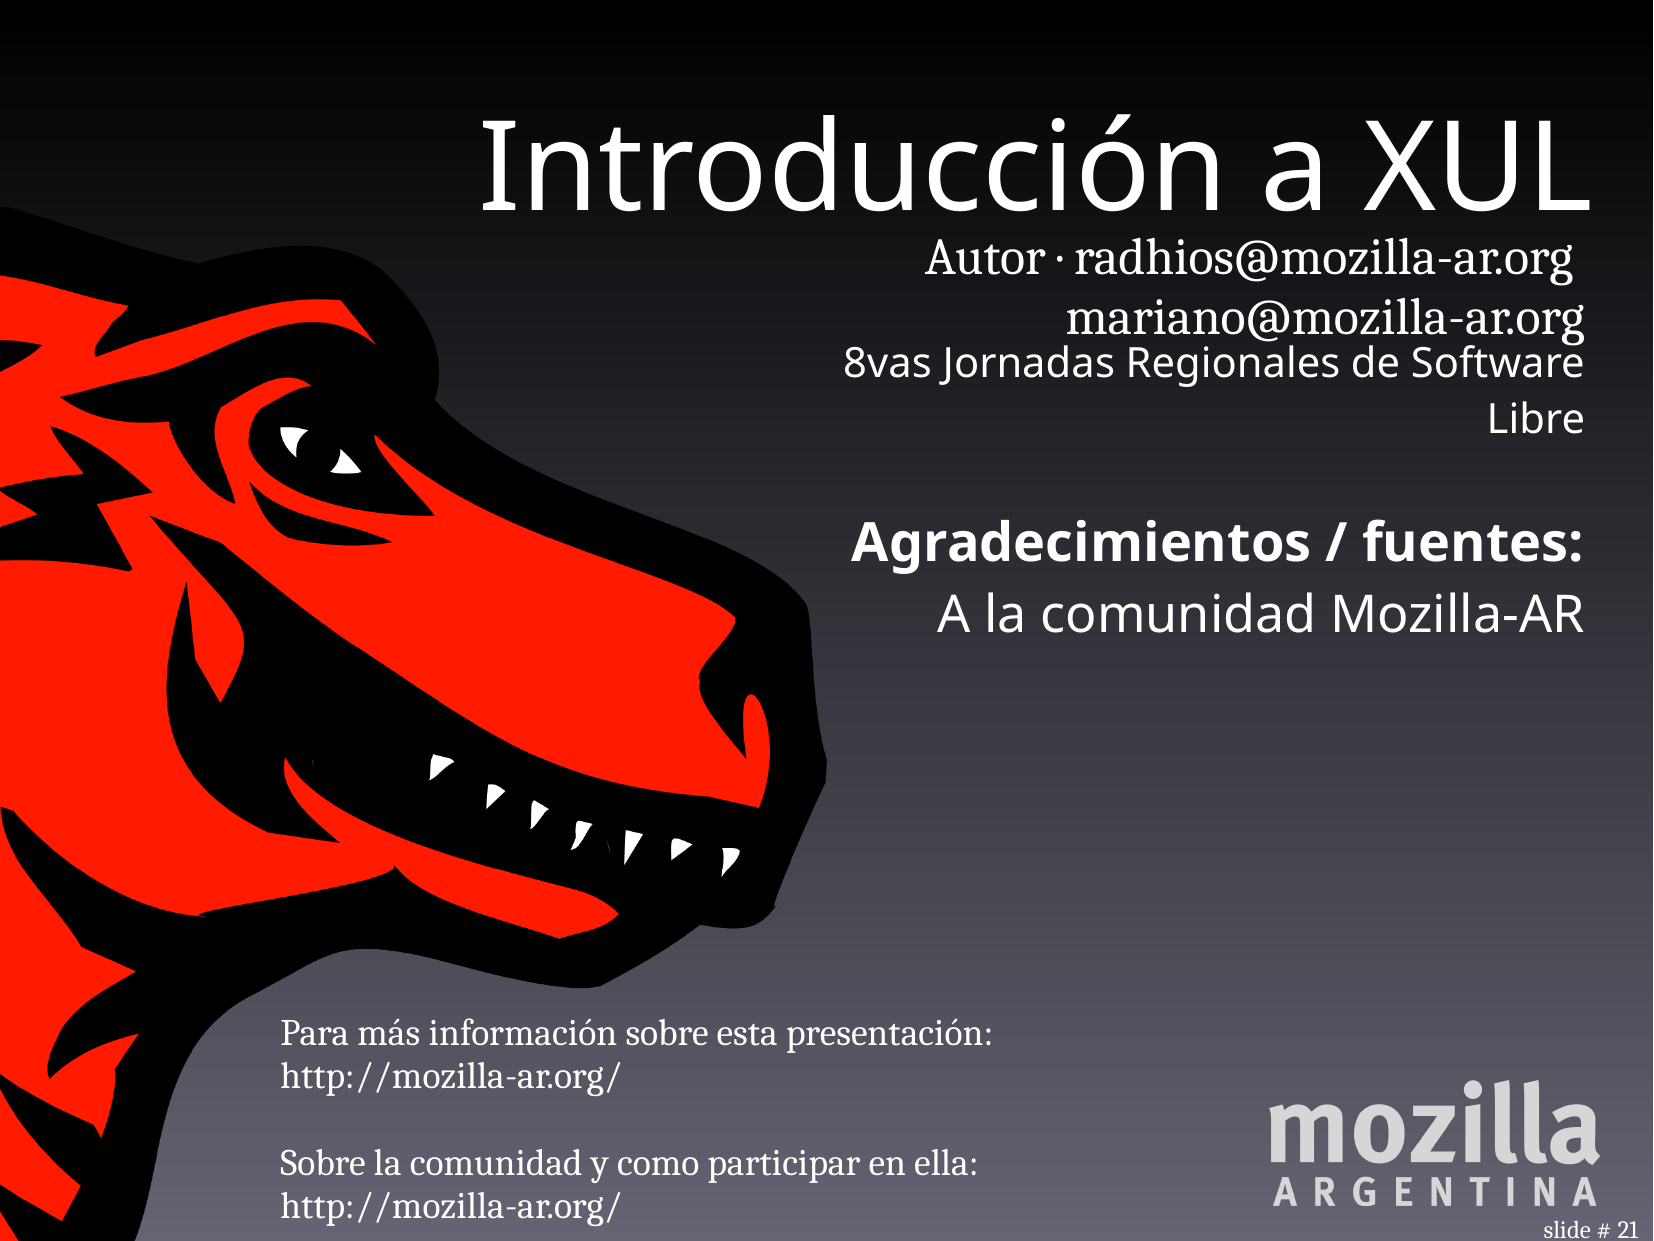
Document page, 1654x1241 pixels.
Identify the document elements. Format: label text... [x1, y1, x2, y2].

picture [0, 206, 827, 1241]
picture [1269, 1081, 1600, 1206]
text_box 8vas Jornadas Regionales de Software Libre Agradecimientos / fuentes: A la comunidad Mozilla-AR [827, 324, 1600, 975]
text_box Para más información sobre esta presentación: http://mozilla-ar.org/ Sobre la comunidad y como participar en ella: http://mozilla-ar.org/ [827, 1004, 1180, 1237]
title Introducción a XUL [23, 58, 1594, 220]
text_box Autor · radhios@mozilla-ar.org mariano@mozilla-ar.org [827, 220, 1600, 324]
